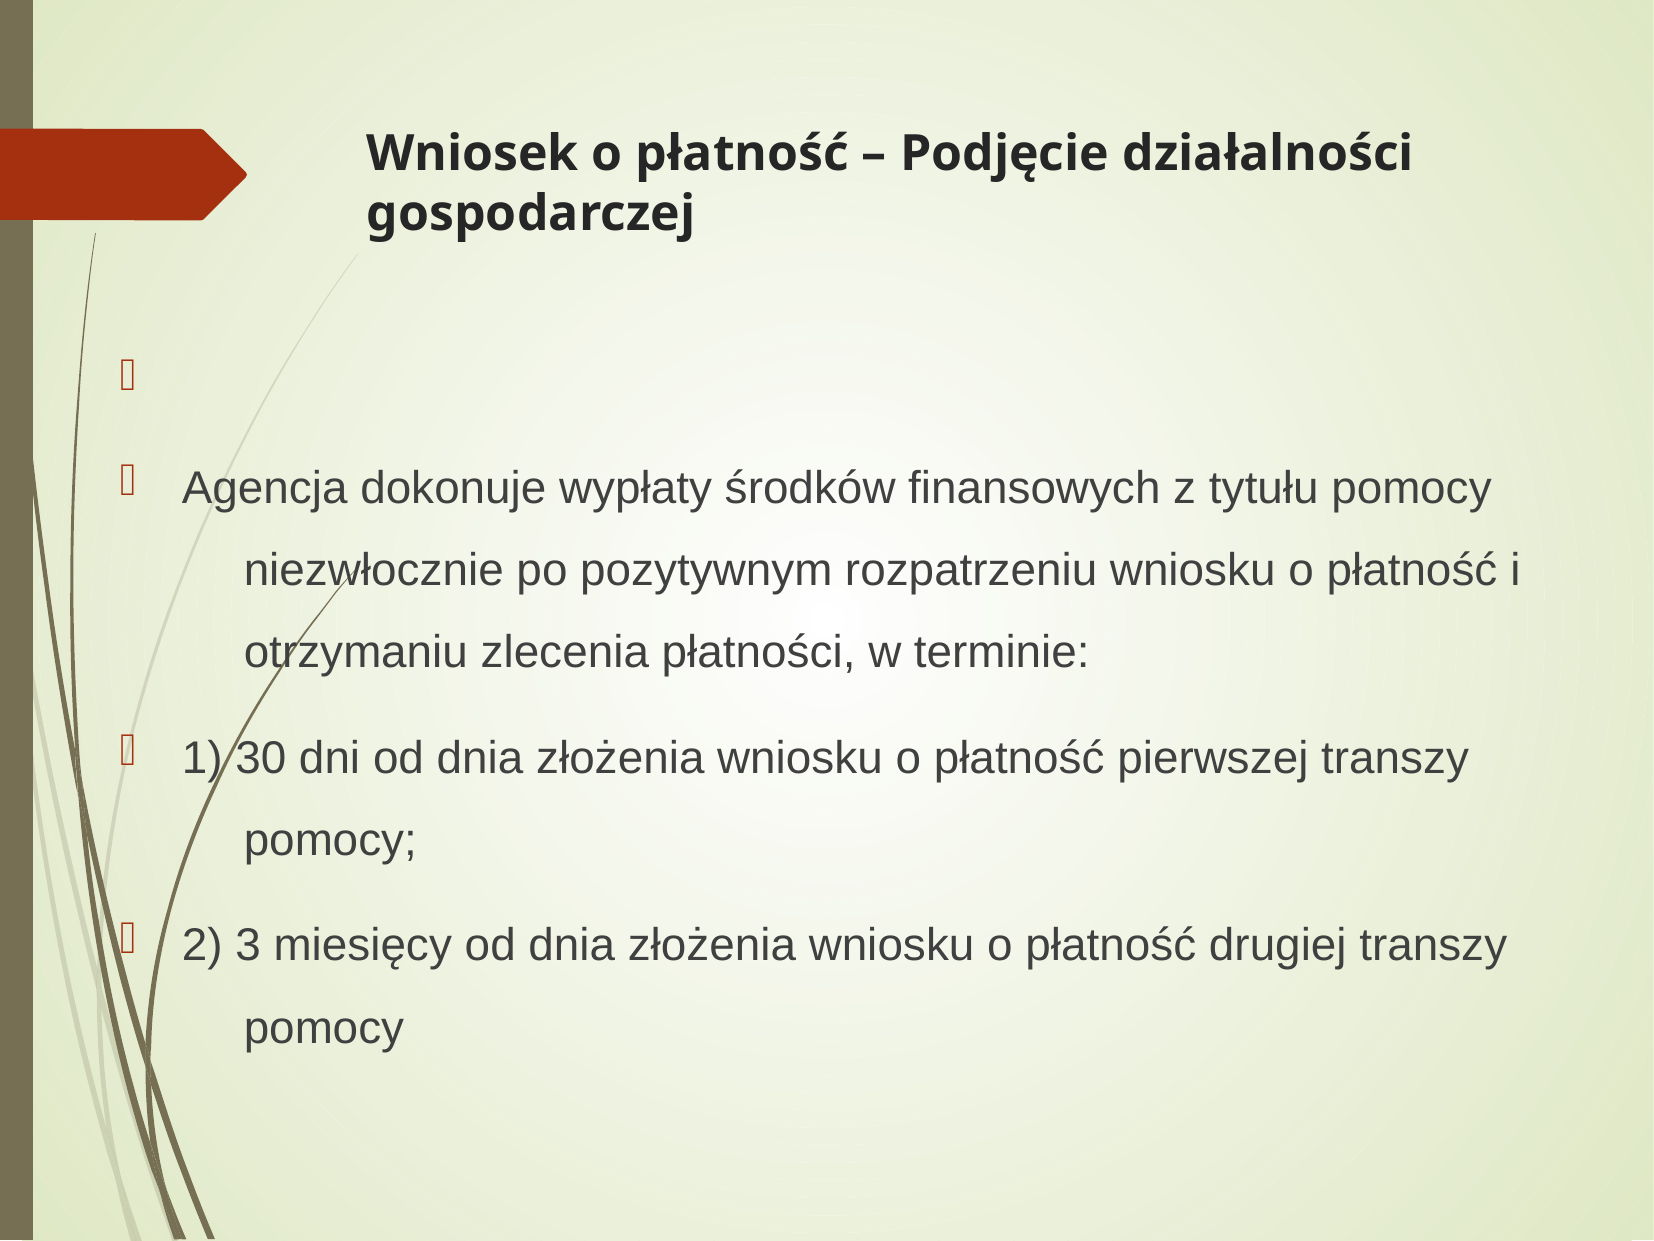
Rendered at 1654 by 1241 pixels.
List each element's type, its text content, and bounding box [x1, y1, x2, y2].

title Wniosek o płatność – Podjęcie działalności gospodarczej [351, 112, 1544, 344]
list Agencja dokonuje wypłaty środków finansowych z tytułu pomocy niezwłocznie po pozytywnym rozpatrzeniu wniosku o płatność i otrzymaniu zlecenia płatności, w terminie: 1) 30 dni od dnia złożenia wniosku o płatność pierwszej transzy pomocy; 2) 3 miesięcy od dnia złożenia wniosku o płatność drugiej transzy pomocy [104, 344, 1544, 1177]
